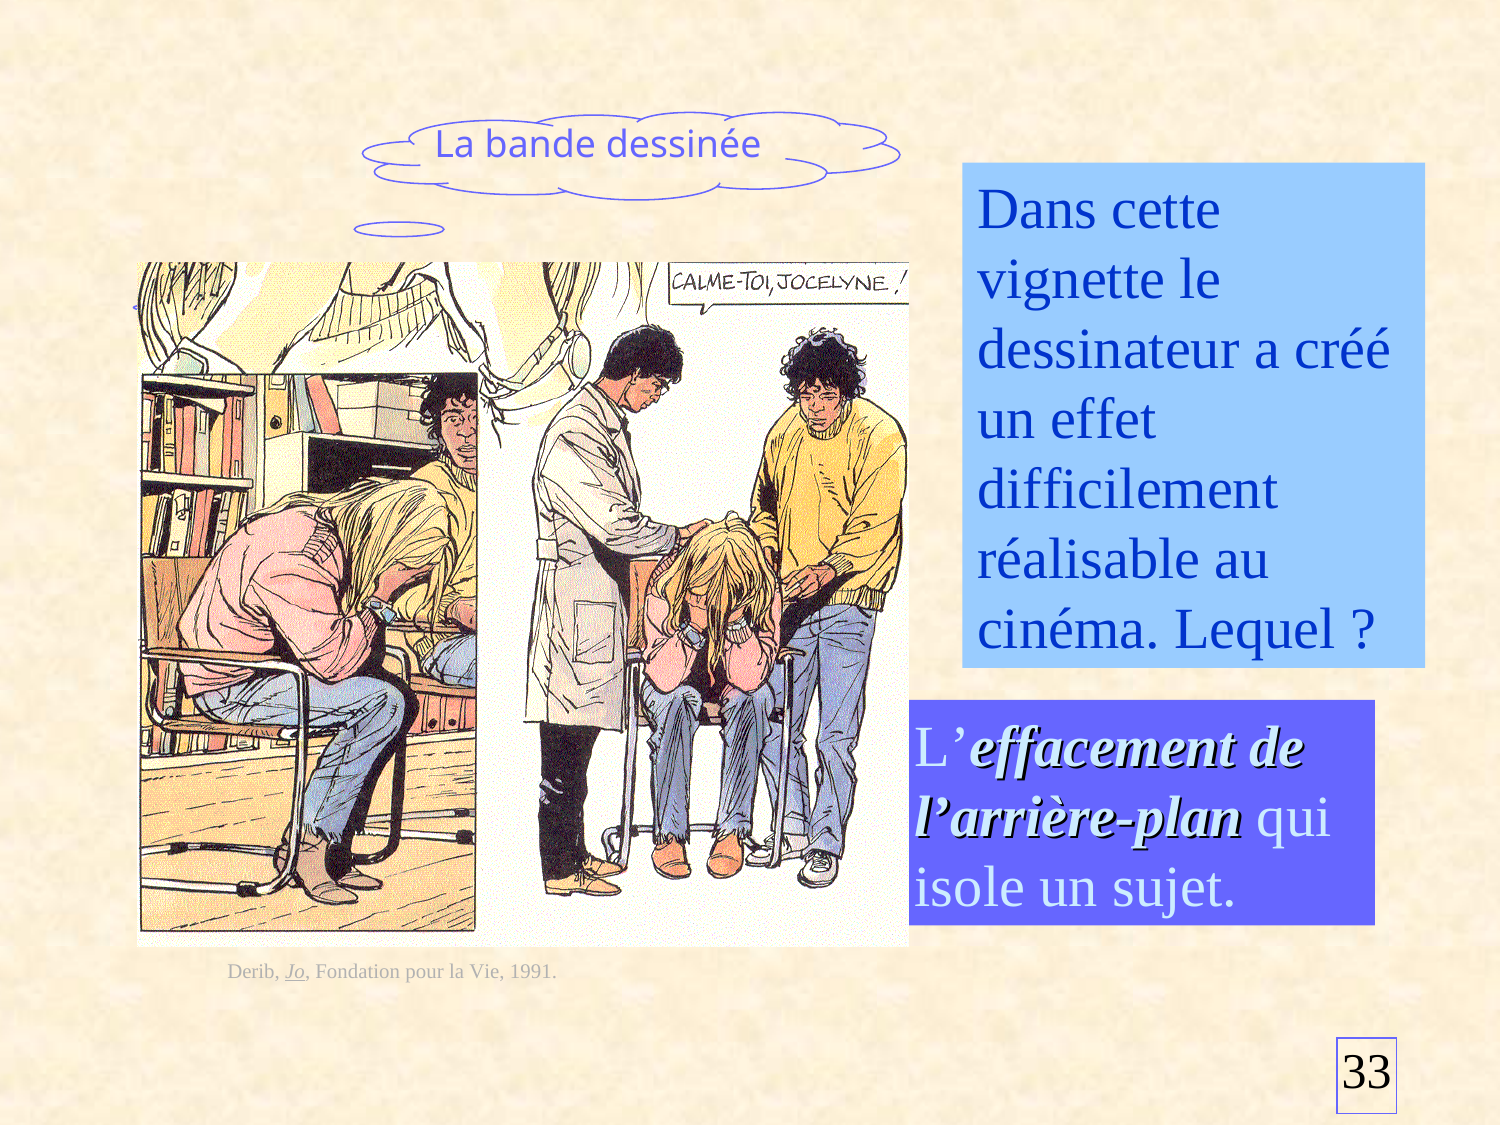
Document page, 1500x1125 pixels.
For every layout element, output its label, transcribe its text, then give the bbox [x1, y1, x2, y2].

text_box Derib, Jo, Fondation pour la Vie, 1991. [212, 950, 588, 991]
text_box Dans cette vignette le dessinateur a créé un effet difficilement réalisable au cinéma. Lequel ? [962, 162, 1426, 668]
picture [0, 0, 1500, 1125]
text_box L’effacement de l’arrière-plan qui isole un sujet. [909, 699, 1375, 926]
